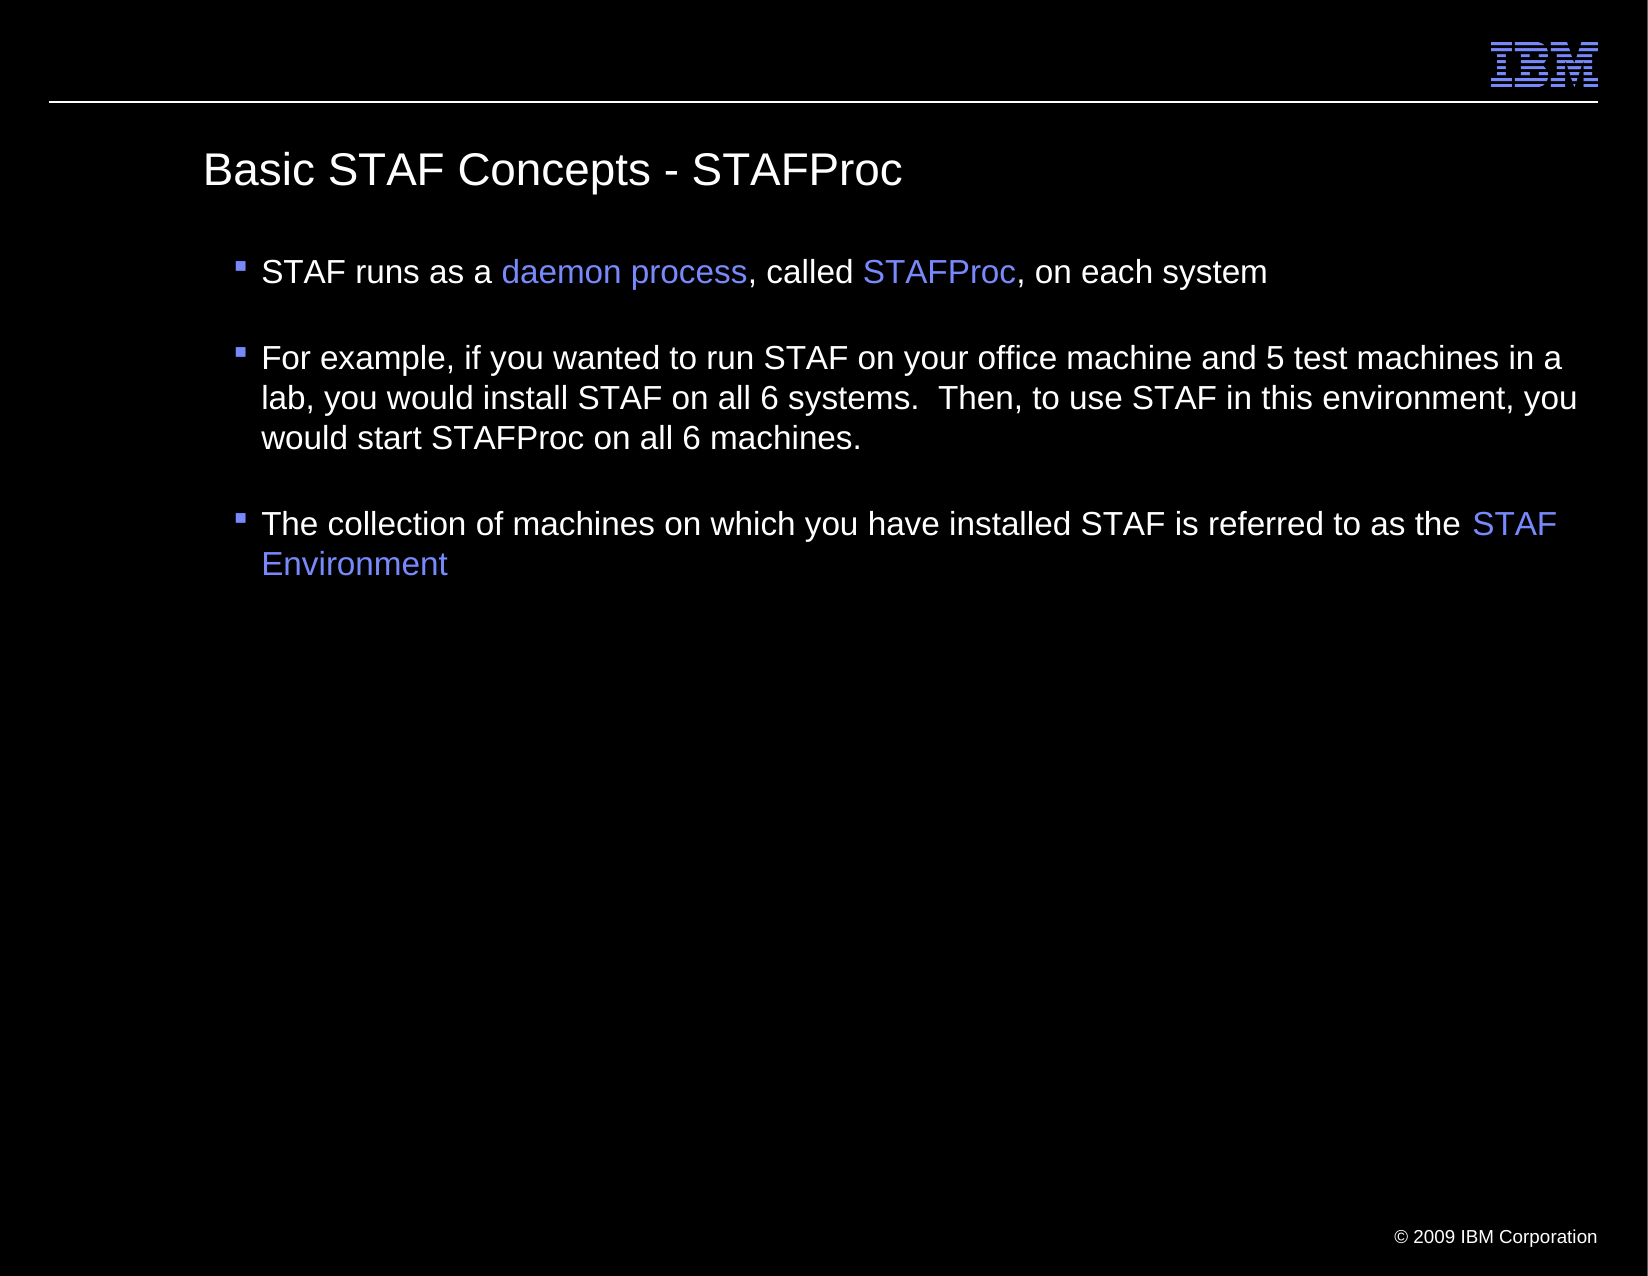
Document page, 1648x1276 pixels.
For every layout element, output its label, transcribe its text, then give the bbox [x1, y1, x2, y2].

picture [1491, 42, 1598, 87]
title Basic STAF Concepts - STAFProc [186, 137, 1648, 231]
text_box STAF runs as a daemon process, called STAFProc, on each system For example, if you wanted to run STAF on your office machine and 5 test machines in a lab, you would install STAF on all 6 systems. Then, to use STAF in this environment, you would start STAFProc on all 6 machines. The collection of machines on which you have installed STAF is referred to as the STAF Environment [233, 250, 1584, 583]
